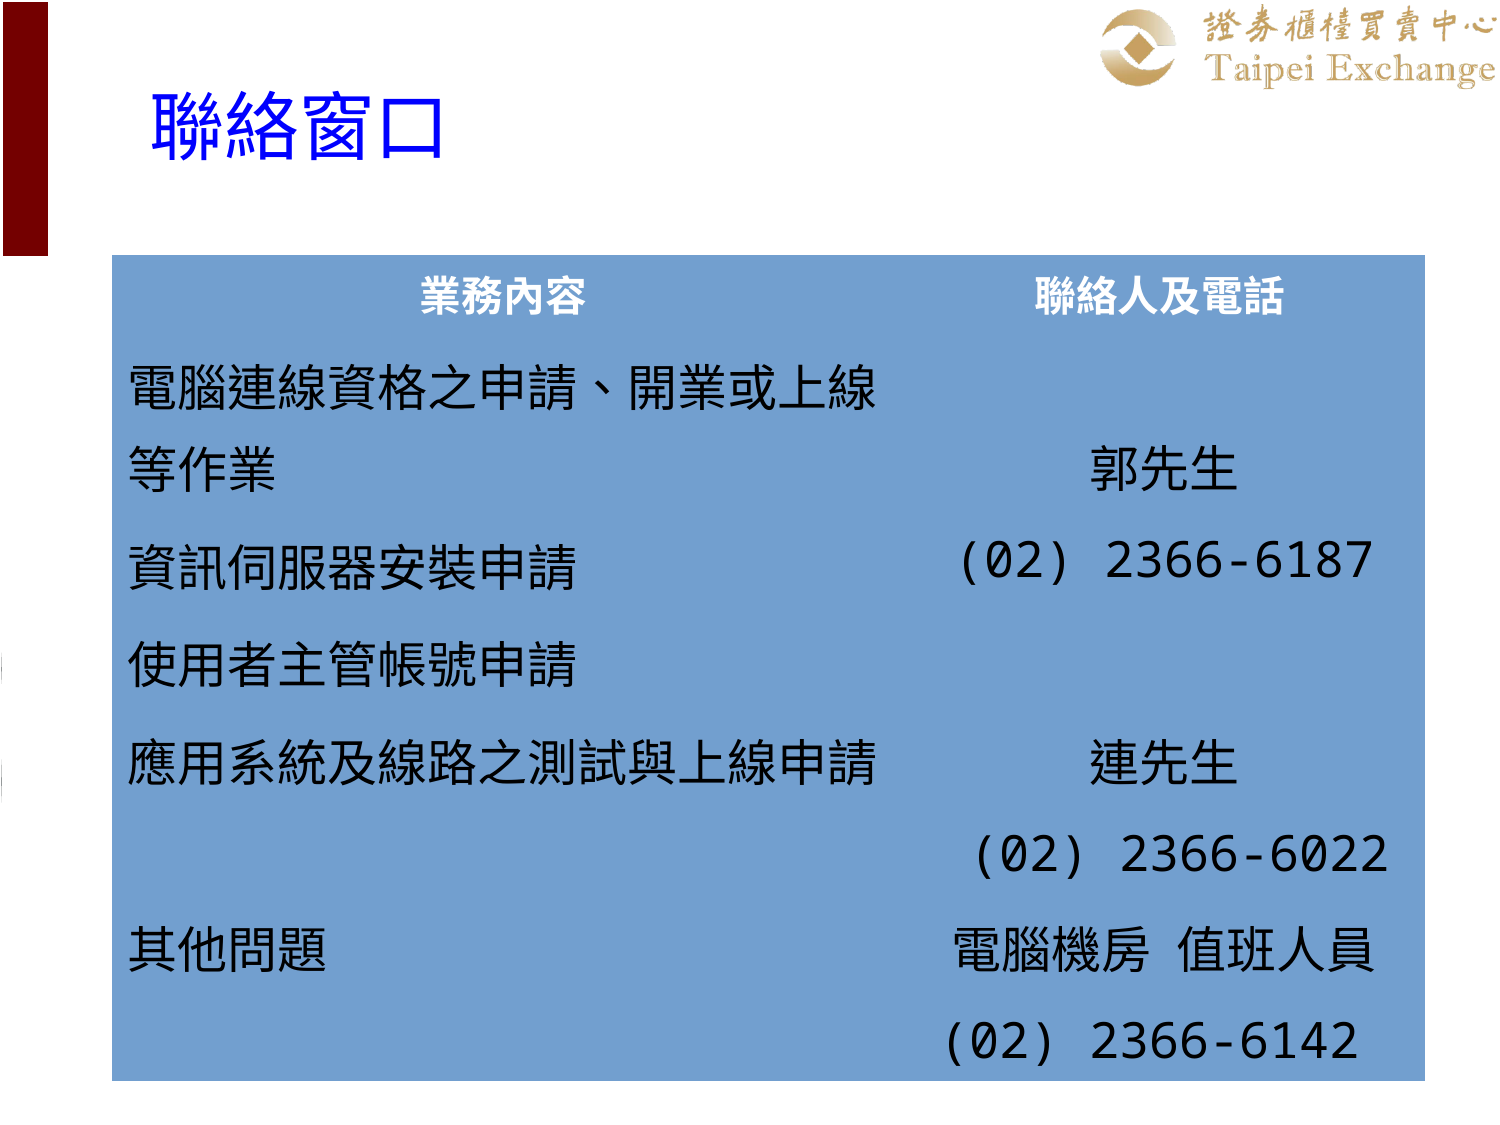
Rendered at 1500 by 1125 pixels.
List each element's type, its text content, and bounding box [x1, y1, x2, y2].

table_cell 應用系統及線路之測試與上線申請 [112, 706, 904, 893]
table_cell 連先生 (02) 2366-6022 [904, 706, 1425, 893]
table_cell 其他問題 [112, 893, 904, 1081]
table_cell 電腦機房 值班人員 (02) 2366-6142 [904, 893, 1425, 1081]
table_header 聯絡人及電話 [904, 255, 1425, 331]
table_cell 其他問題 [143, 944, 161, 949]
title 聯絡窗口 [134, 66, 538, 183]
text_box [135, 881, 167, 942]
table_cell 郭先生 (02) 2366-6187 [904, 331, 1425, 706]
table_cell 電腦連線資格之申請、開業或上線等作業 [112, 331, 904, 511]
table_cell 其他問題 [143, 952, 161, 958]
table_cell 使用者主管帳號申請 [112, 608, 904, 706]
table_header 業務內容 [112, 255, 904, 331]
table_cell 資訊伺服器安裝申請 [112, 511, 904, 608]
